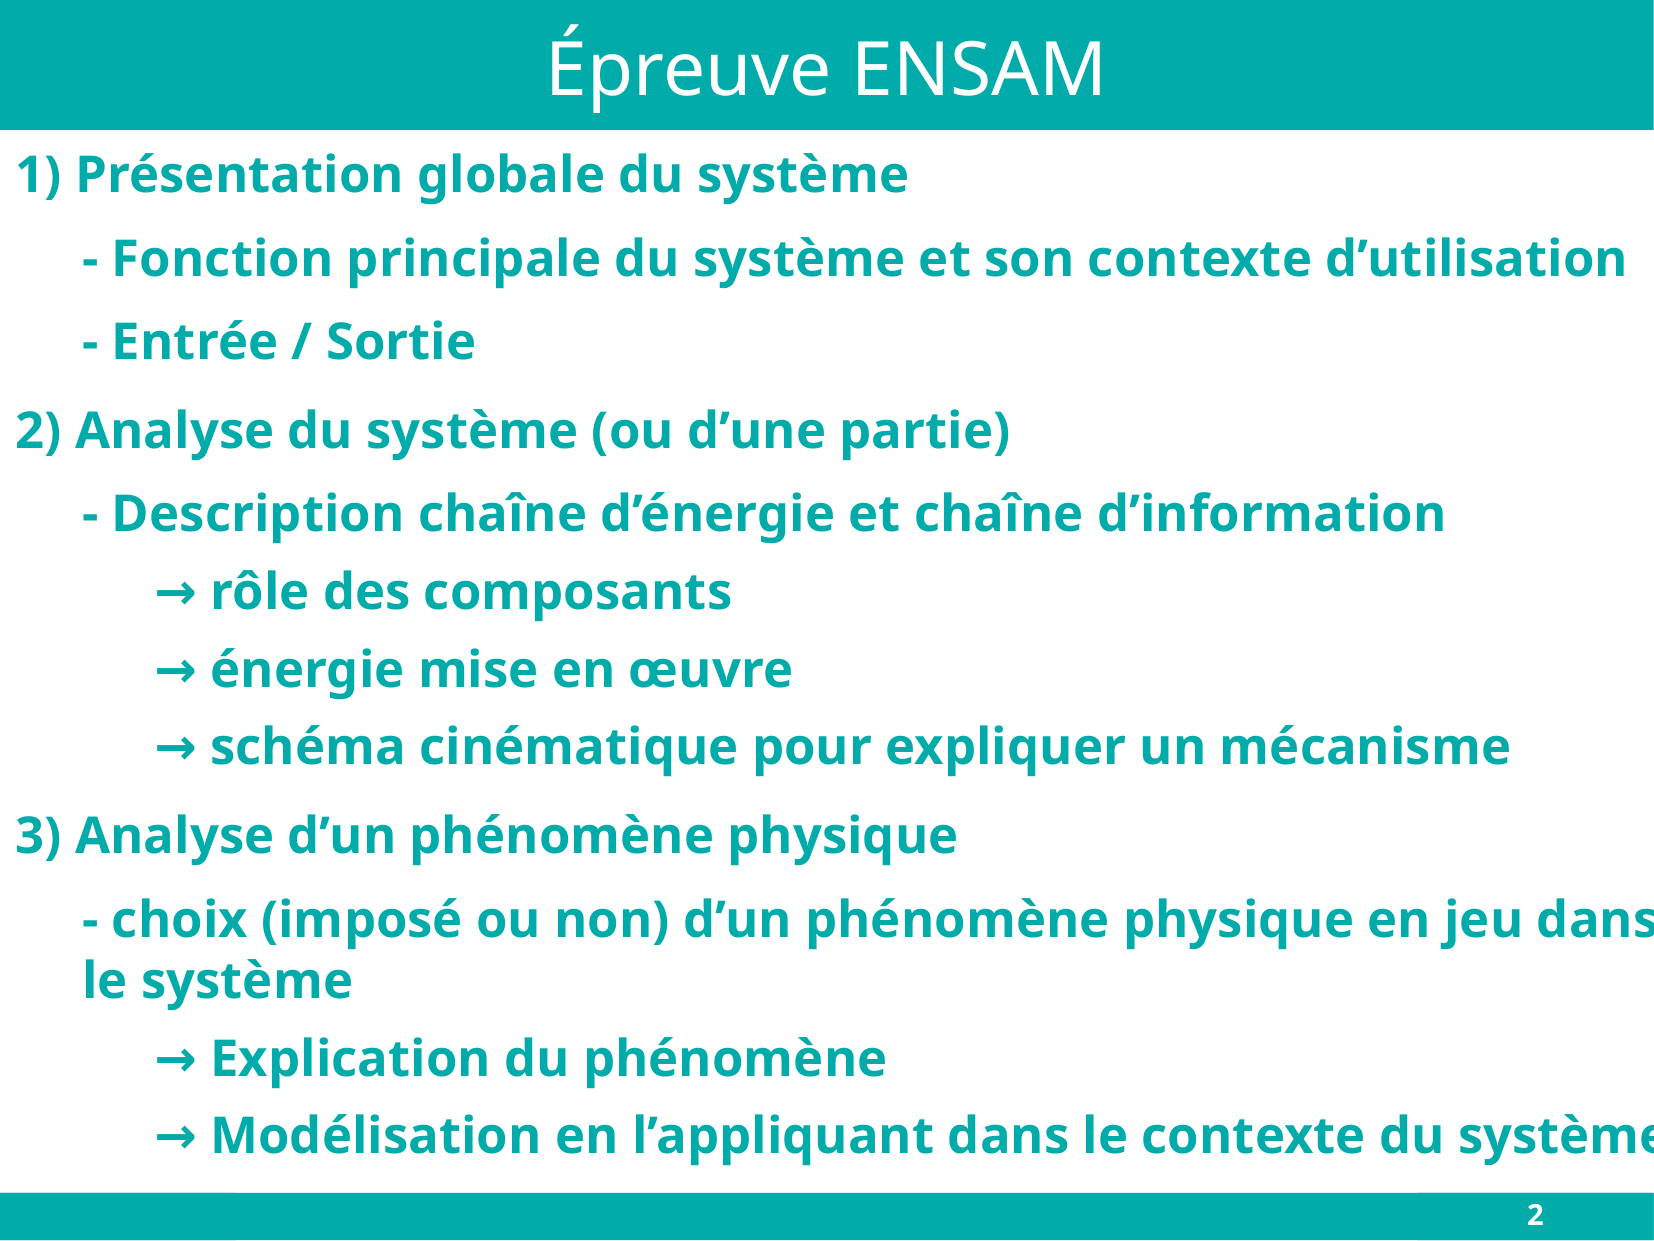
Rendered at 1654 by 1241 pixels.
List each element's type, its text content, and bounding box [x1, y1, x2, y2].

title Épreuve ENSAM [0, 0, 1654, 130]
list 1) Présentation globale du système - Fonction principale du système et son contexte d’utilisation - Entrée / Sortie 2) Analyse du système (ou d’une partie) - Description chaîne d’énergie et chaîne d’information → rôle des composants → énergie mise en œuvre → schéma cinématique pour expliquer un mécanisme 3) Analyse d’un phénomène physique - choix (imposé ou non) d’un phénomène physique en jeu dans le système → Explication du phénomène → Modélisation en l’appliquant dans le contexte du système [0, 141, 1654, 1182]
text_box [0, 1192, 1417, 1241]
text_box <numéro> [1417, 1192, 1654, 1241]
